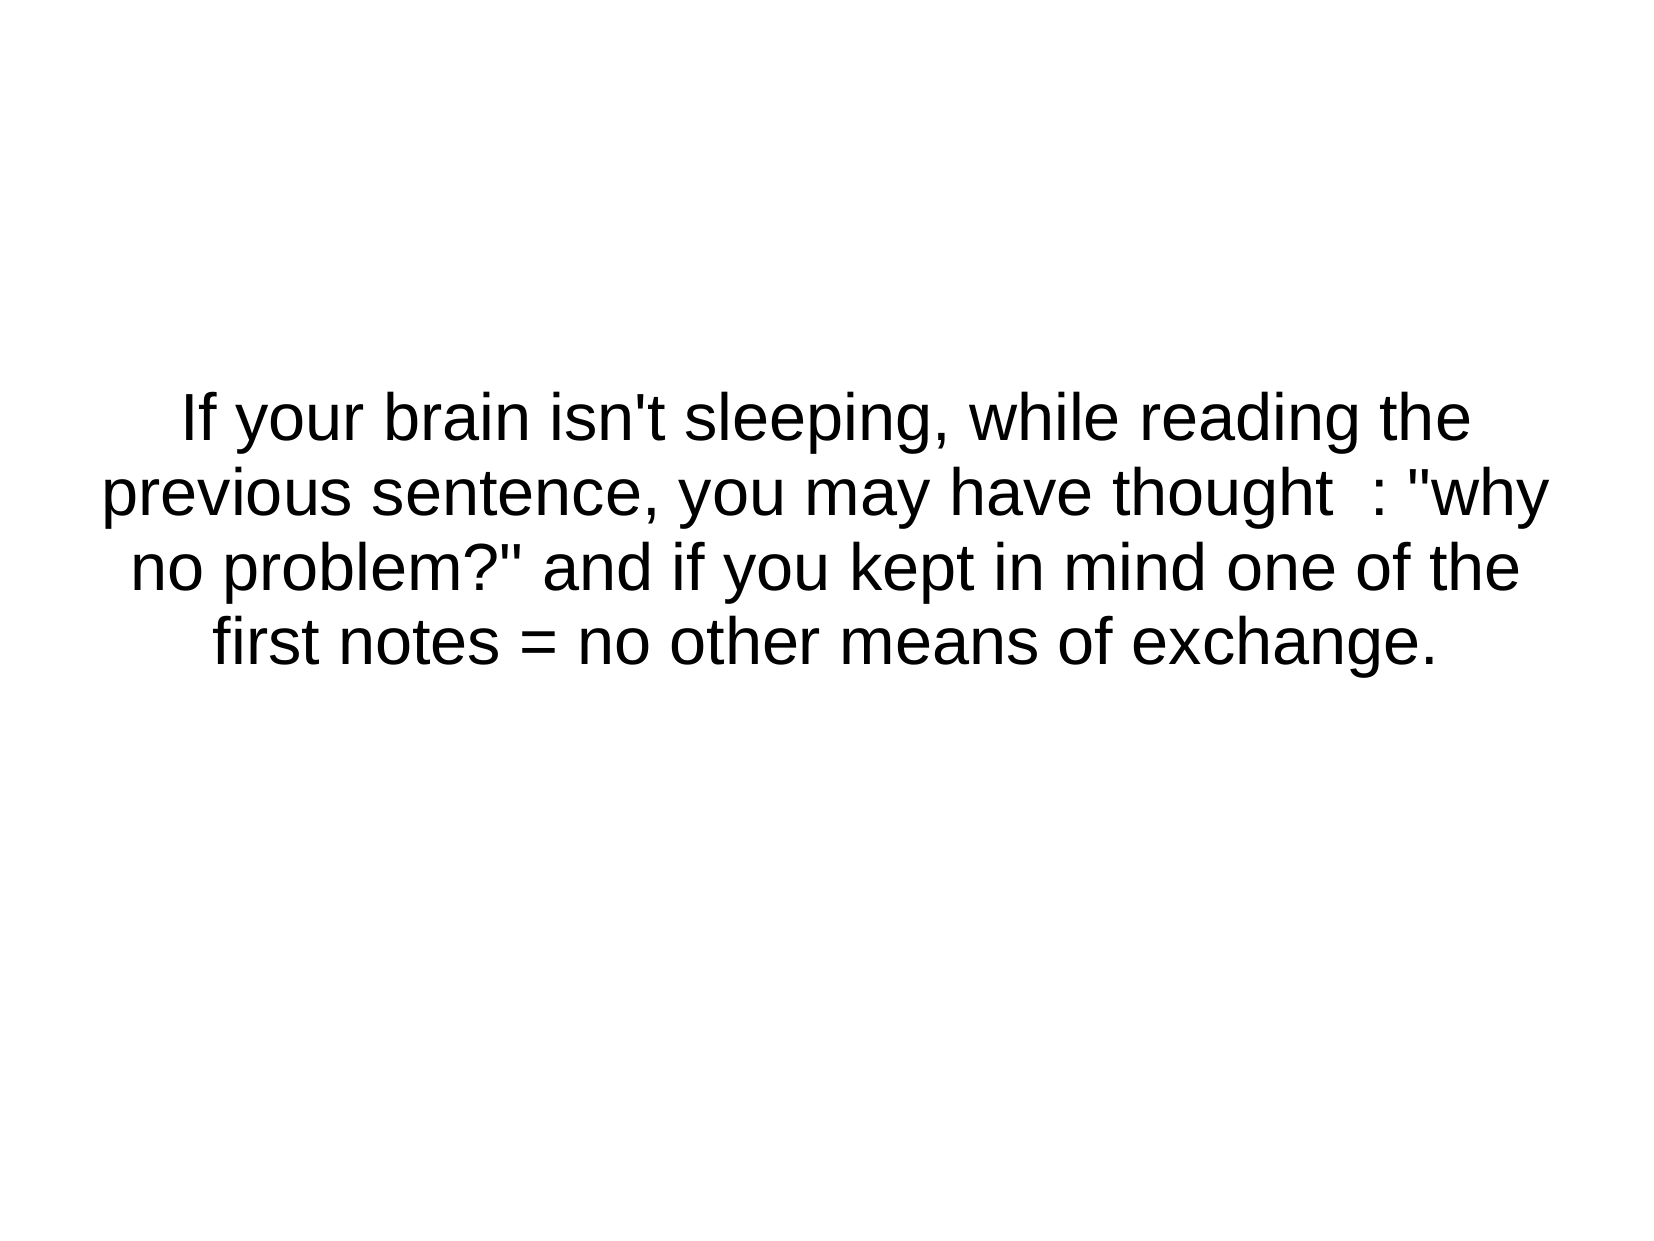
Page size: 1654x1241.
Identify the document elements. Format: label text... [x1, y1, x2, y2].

subtitle If your brain isn't sleeping, while reading the previous sentence, you may have thought : "why no problem?" and if you kept in mind one of the first notes = no other means of exchange. [82, 49, 1571, 1010]
